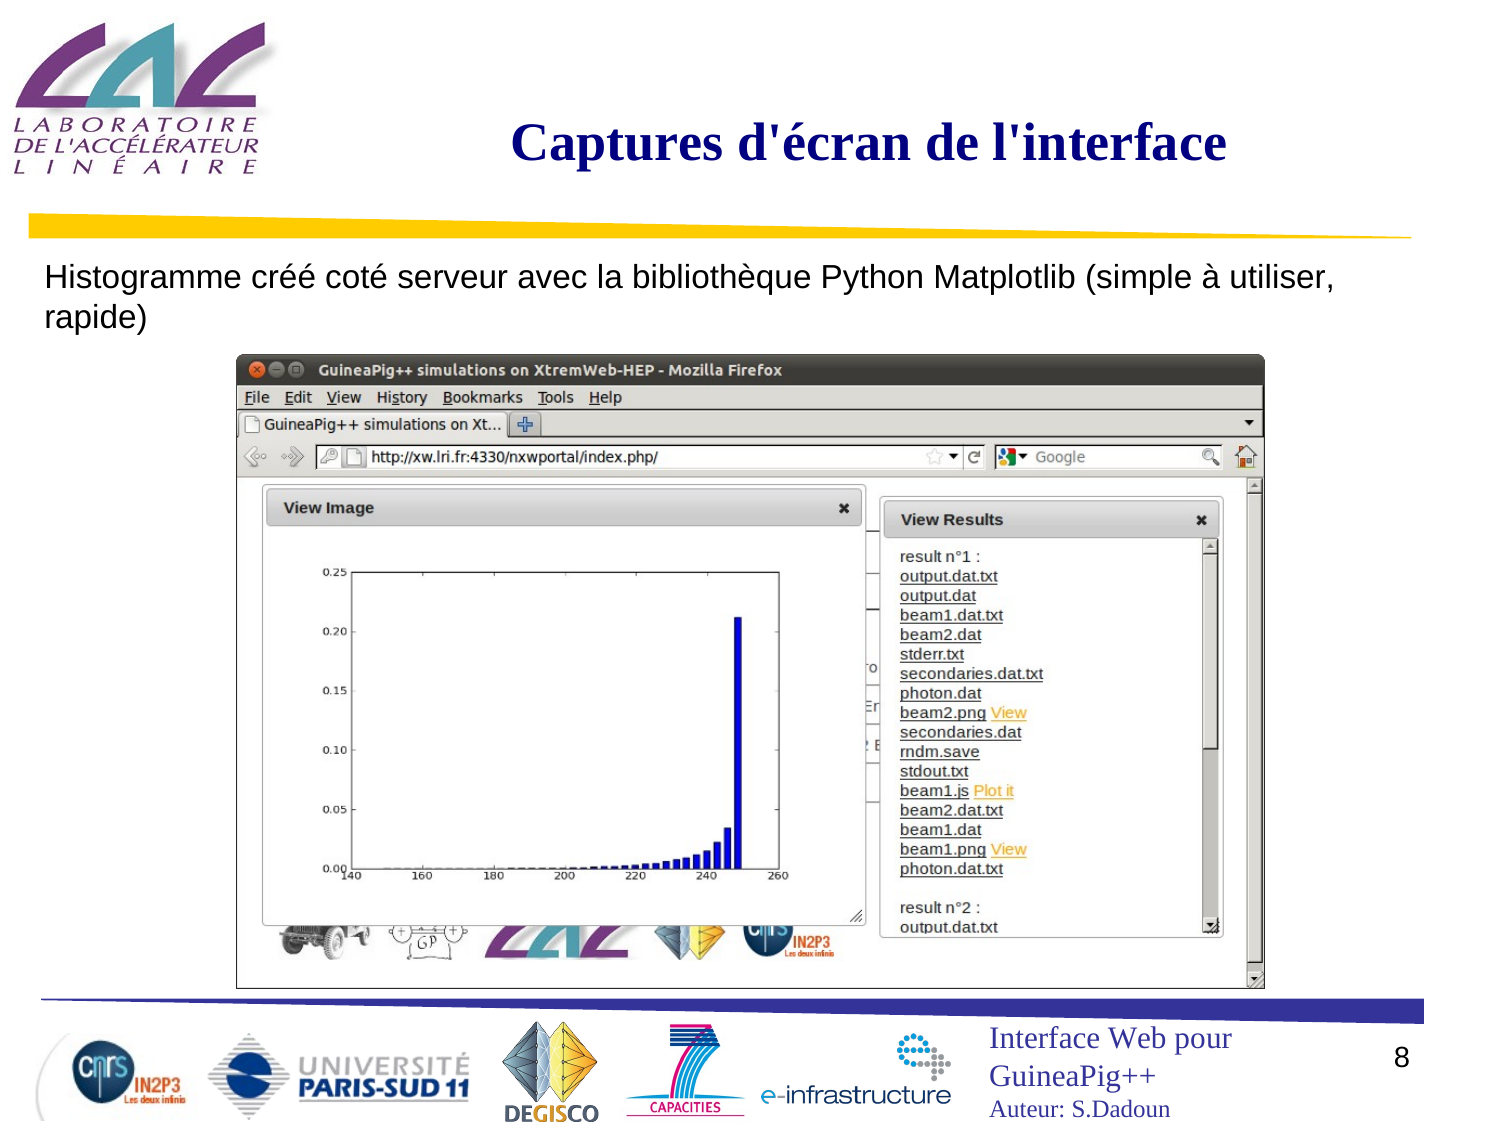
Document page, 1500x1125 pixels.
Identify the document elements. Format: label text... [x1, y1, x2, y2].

picture [7, 16, 283, 178]
picture [236, 354, 1265, 989]
text_box [29, 343, 1388, 1001]
picture [902, 1038, 925, 1049]
picture [620, 1017, 750, 1124]
picture [761, 1033, 951, 1104]
text_box Histogramme créé coté serveur avec la bibliothèque Python Matplotlib (simple à utiliser, rapide) [29, 248, 1418, 343]
picture [25, 1033, 475, 1121]
title Captures d'écran de l'interface [259, 56, 1479, 221]
picture [490, 1018, 609, 1122]
